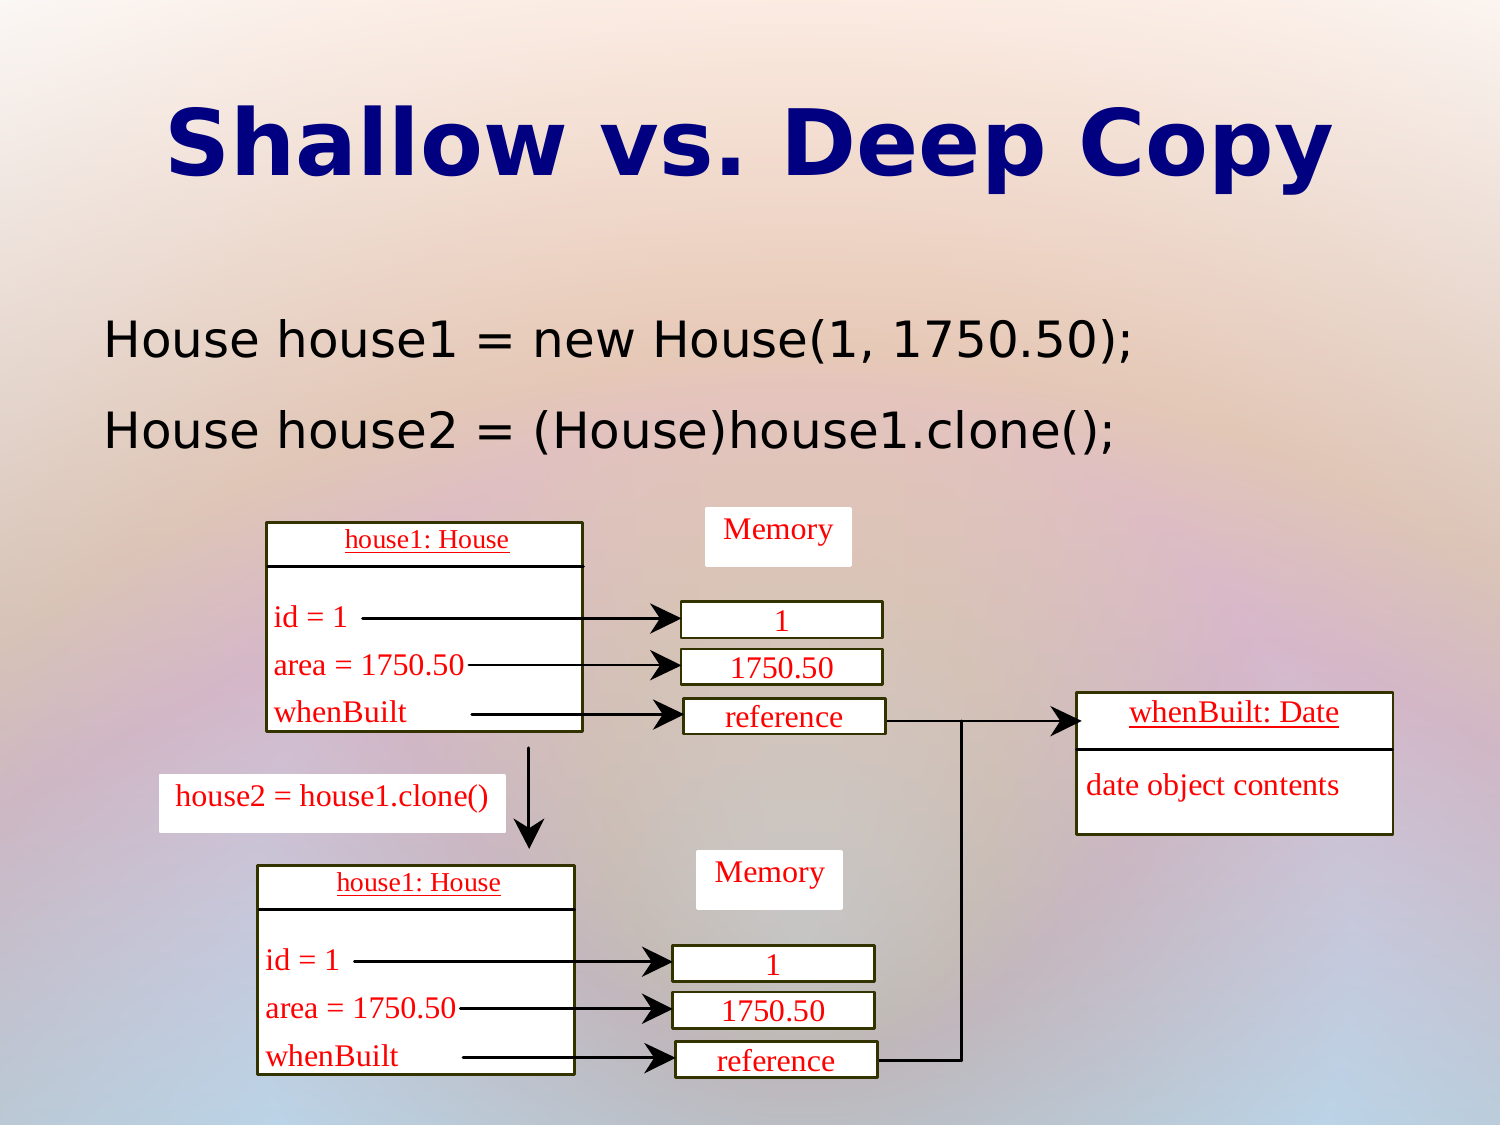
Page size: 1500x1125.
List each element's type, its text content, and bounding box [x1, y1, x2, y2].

title Shallow vs. Deep Copy [75, 50, 1425, 238]
picture [0, 0, 1500, 1125]
text_box House house1 = new House(1, 1750.50); House house2 = (House)house1.clone(); [89, 299, 1388, 467]
